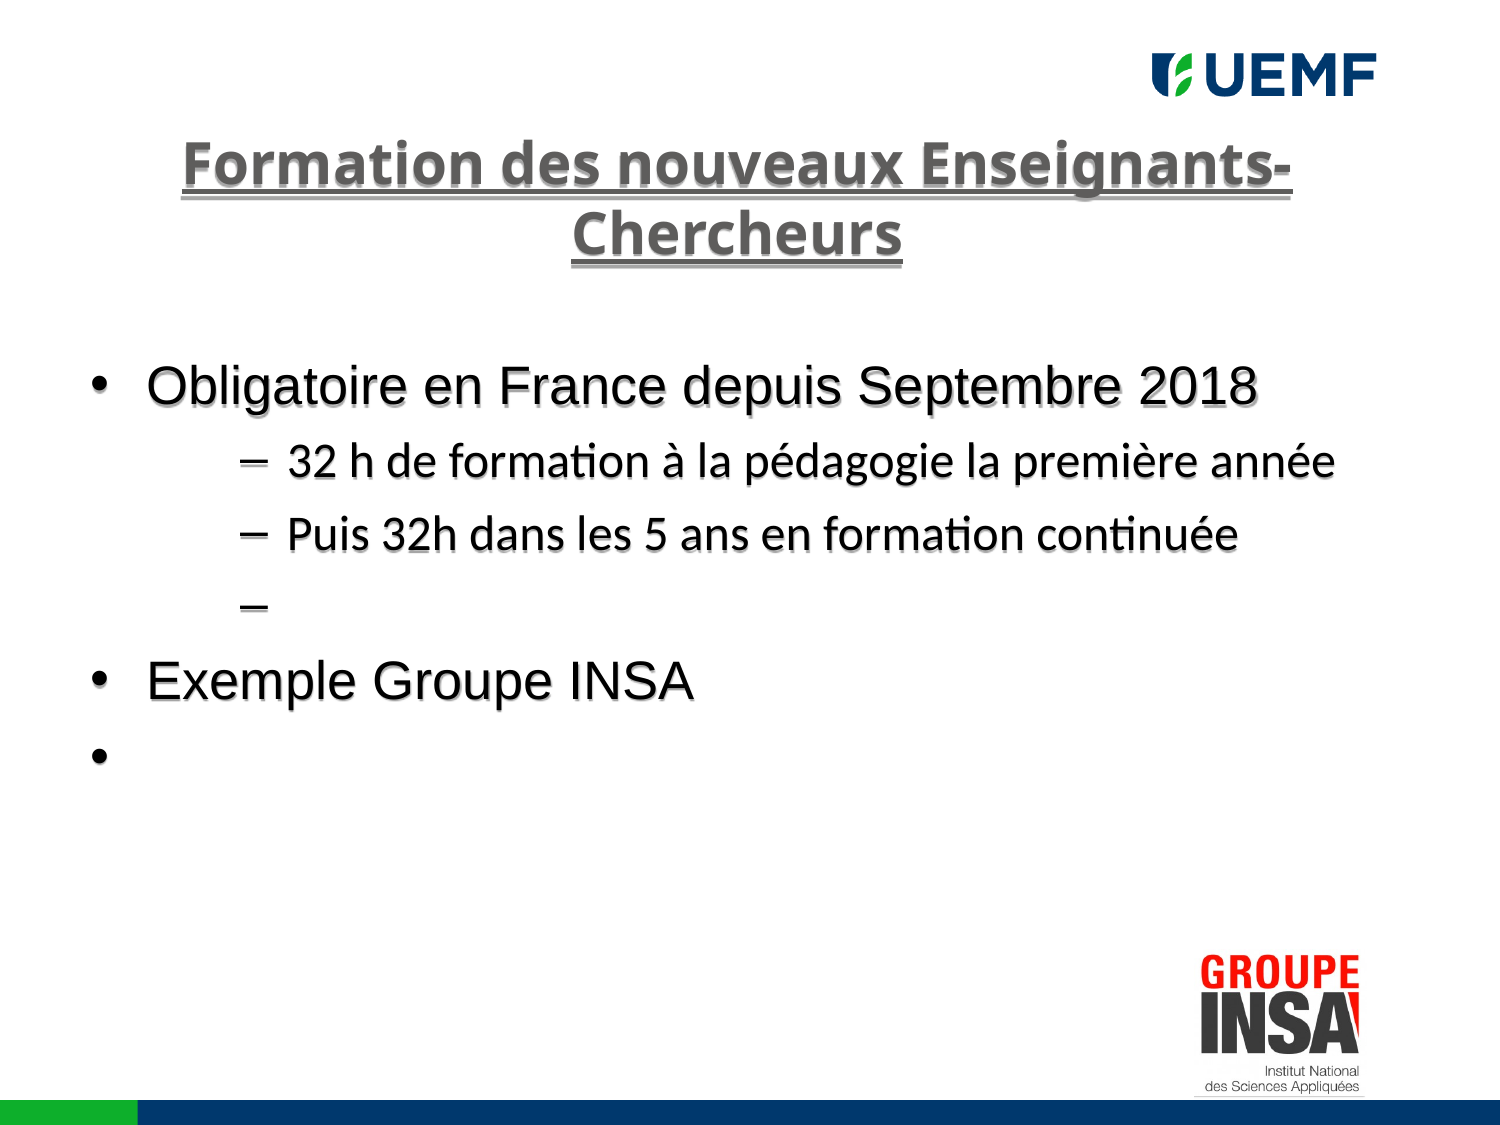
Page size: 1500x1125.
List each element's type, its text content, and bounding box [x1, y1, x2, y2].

title Formation des nouveaux Enseignants-Chercheurs [62, 102, 1413, 291]
list Obligatoire en France depuis Septembre 2018 32 h de formation à la pédagogie la première année Puis 32h dans les 5 ans en formation continuée Exemple Groupe INSA [75, 342, 1426, 1086]
